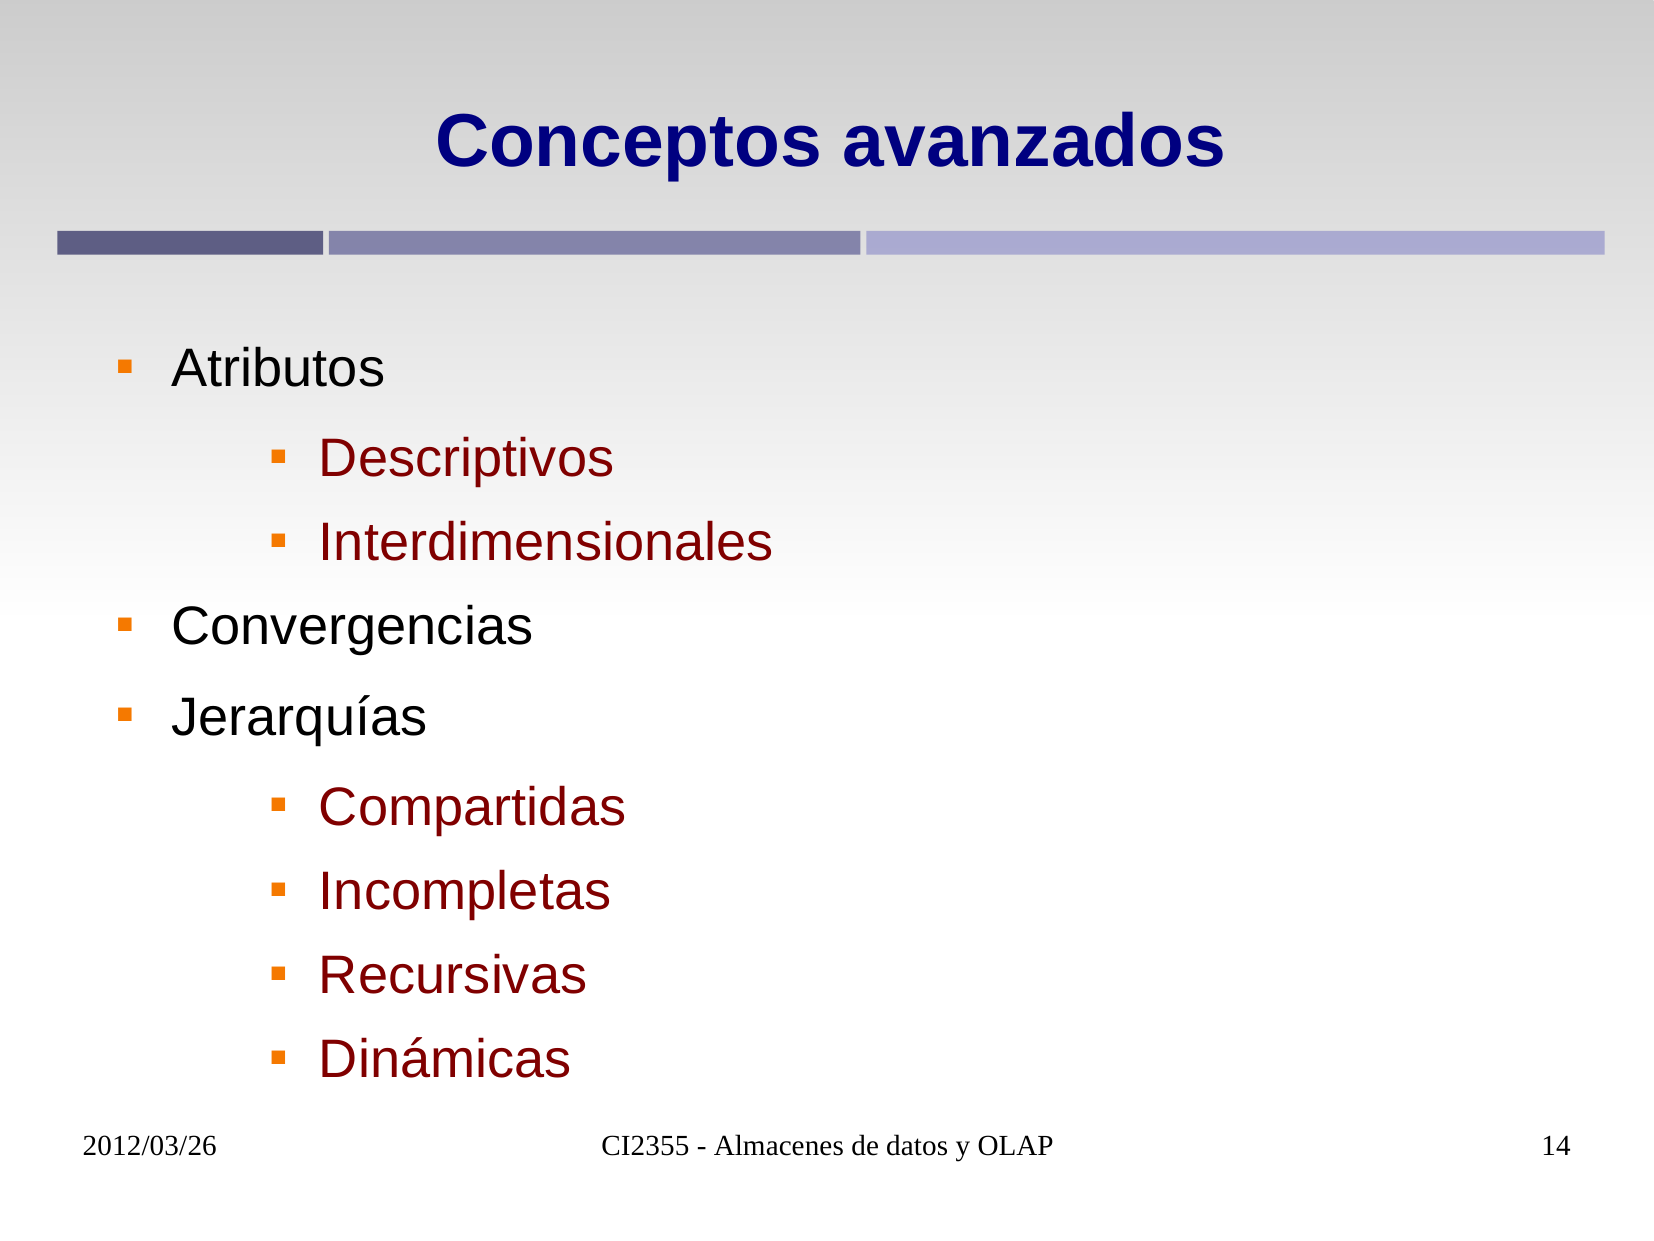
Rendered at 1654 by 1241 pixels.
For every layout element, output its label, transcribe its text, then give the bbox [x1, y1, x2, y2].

title Conceptos avanzados [86, 55, 1576, 226]
list Atributos Descriptivos Interdimensionales Convergencias Jerarquías Compartidas Incompletas Recursivas Dinámicas [82, 337, 1571, 1109]
